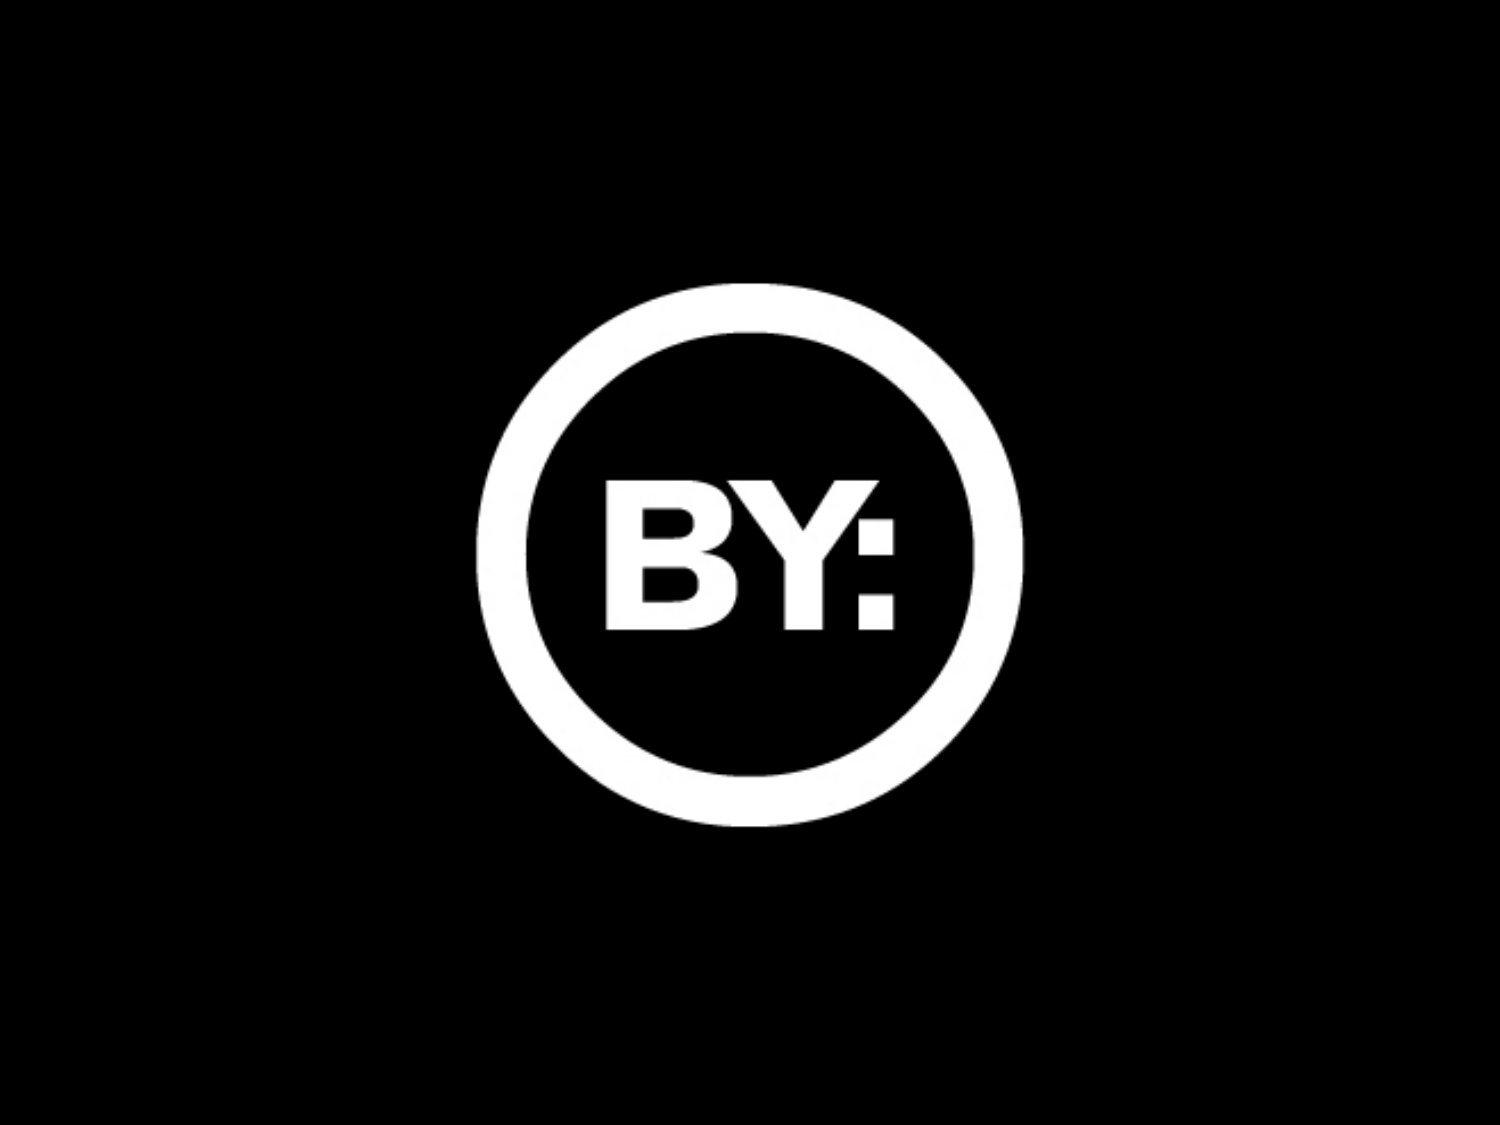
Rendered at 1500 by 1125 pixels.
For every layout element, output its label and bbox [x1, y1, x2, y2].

picture [454, 257, 1046, 868]
